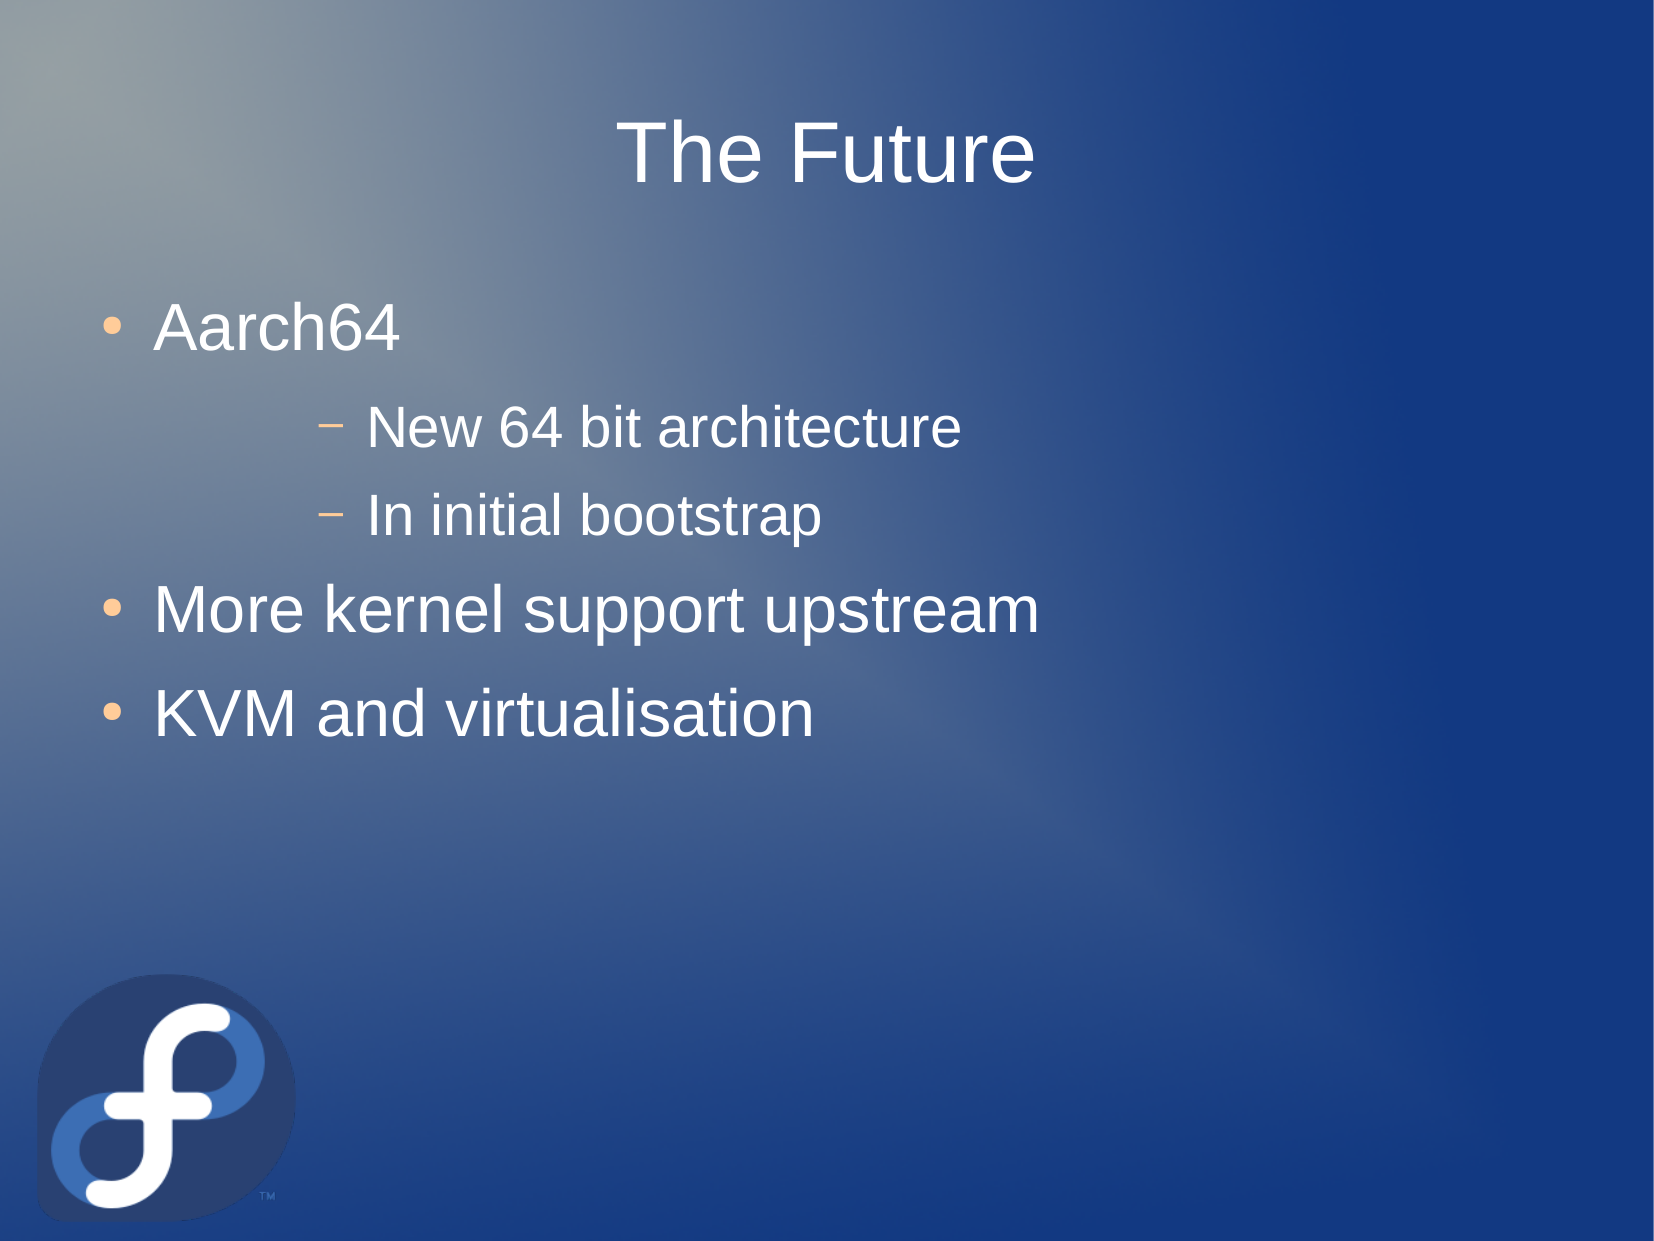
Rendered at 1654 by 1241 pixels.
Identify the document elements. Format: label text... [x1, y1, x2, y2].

list Aarch64 New 64 bit architecture In initial bootstrap More kernel support upstream KVM and virtualisation [82, 290, 1571, 1010]
picture [0, 0, 1654, 1241]
title The Future [82, 49, 1571, 257]
